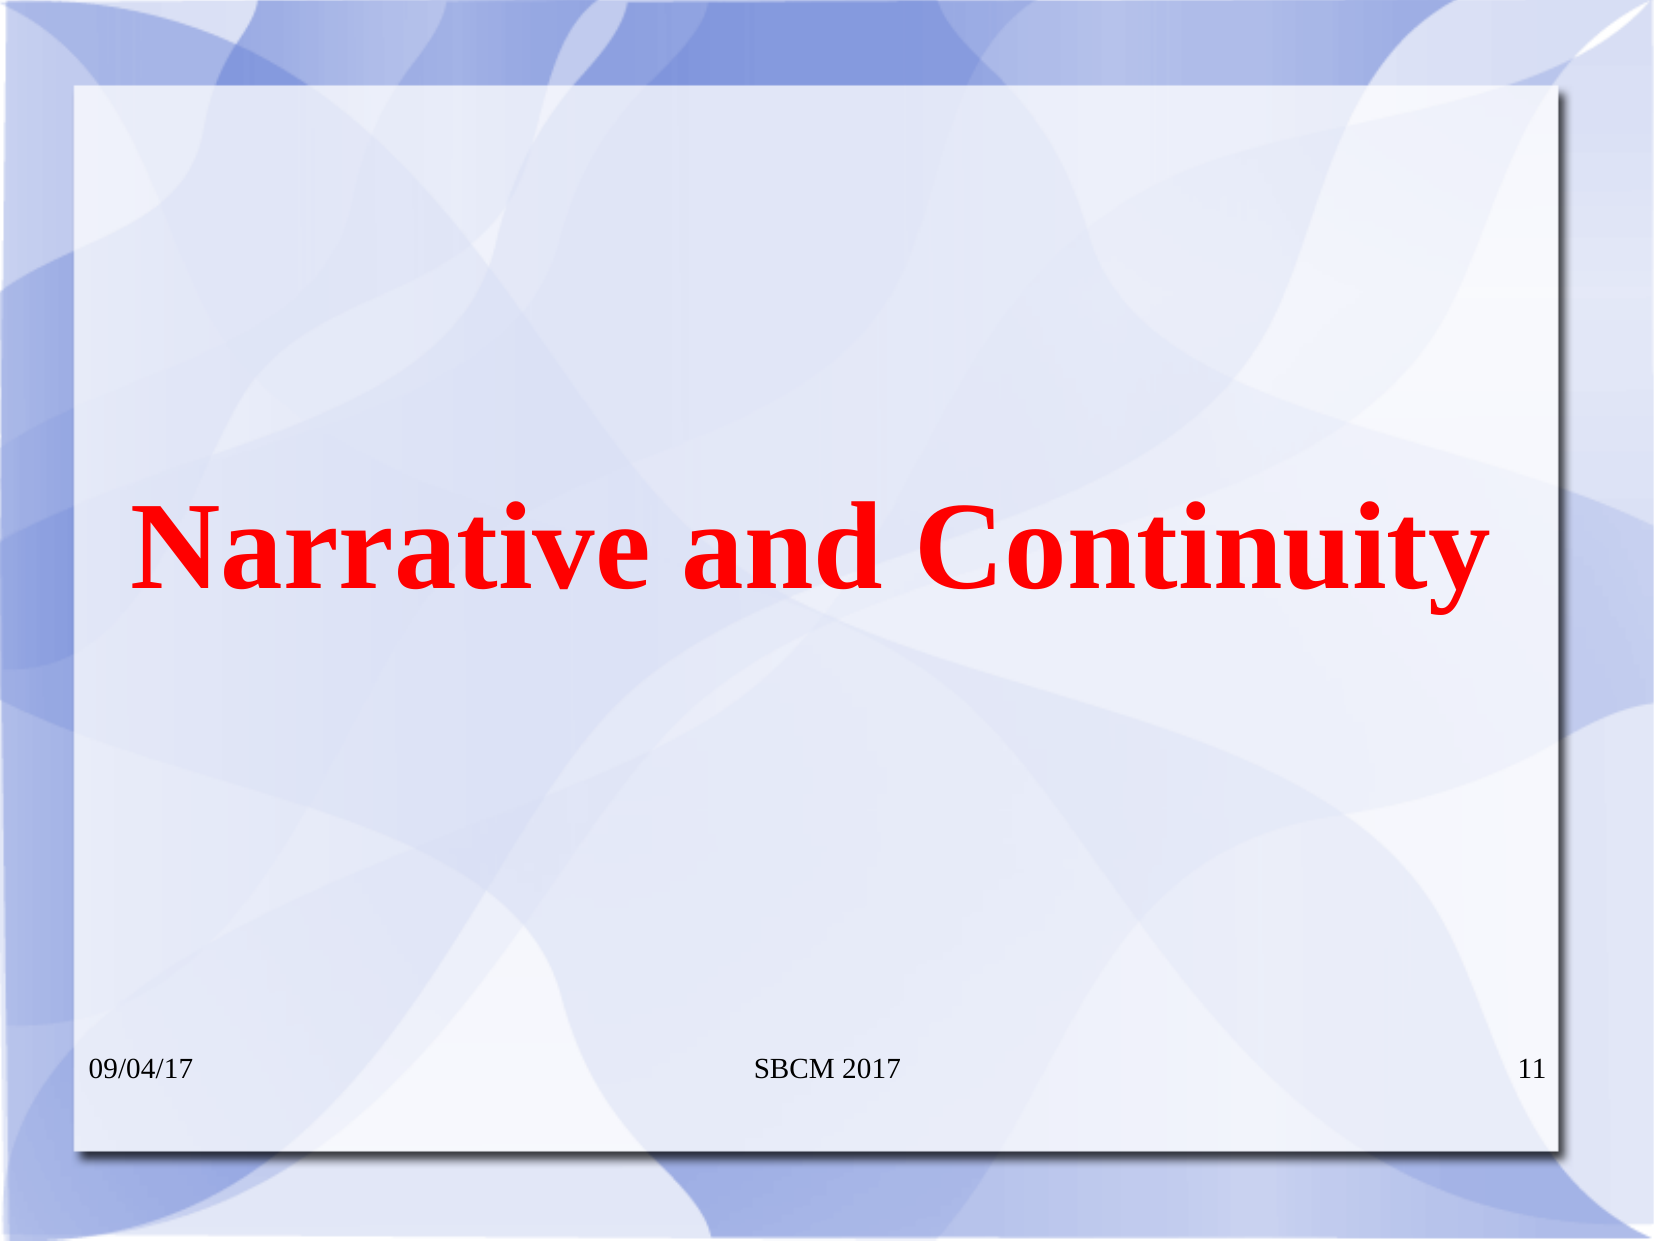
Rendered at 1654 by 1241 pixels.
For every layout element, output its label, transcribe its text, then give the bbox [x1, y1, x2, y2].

picture [0, 0, 1654, 1241]
title Narrative and Continuity [84, 450, 1538, 643]
